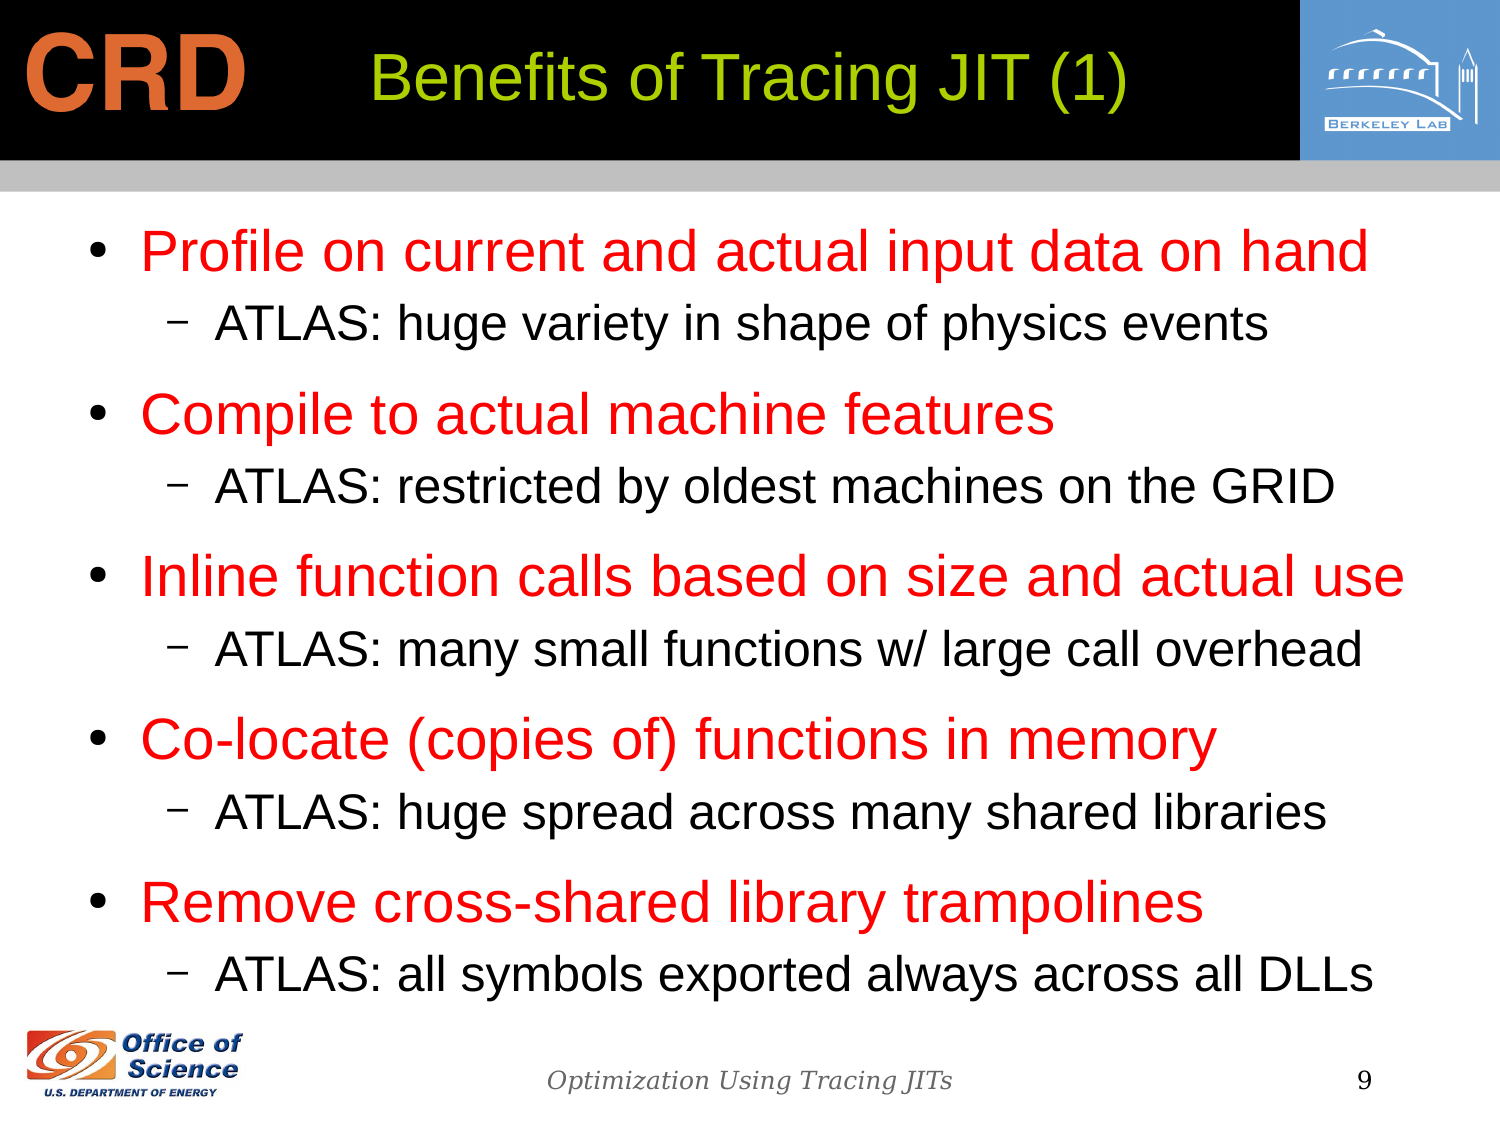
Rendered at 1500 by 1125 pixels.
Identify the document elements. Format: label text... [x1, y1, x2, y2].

title Benefits of Tracing JIT (1) [306, 0, 1194, 156]
picture [22, 1026, 246, 1100]
list Profile on current and actual input data on hand ATLAS: huge variety in shape of physics events Compile to actual machine features ATLAS: restricted by oldest machines on the GRID Inline function calls based on size and actual use ATLAS: many small functions w/ large call overhead Co-locate (copies of) functions in memory ATLAS: huge spread across many shared libraries Remove cross-shared library trampolines ATLAS: all symbols exported always across all DLLs [69, 218, 1422, 1022]
picture [0, 0, 266, 149]
picture [1300, 0, 1500, 160]
